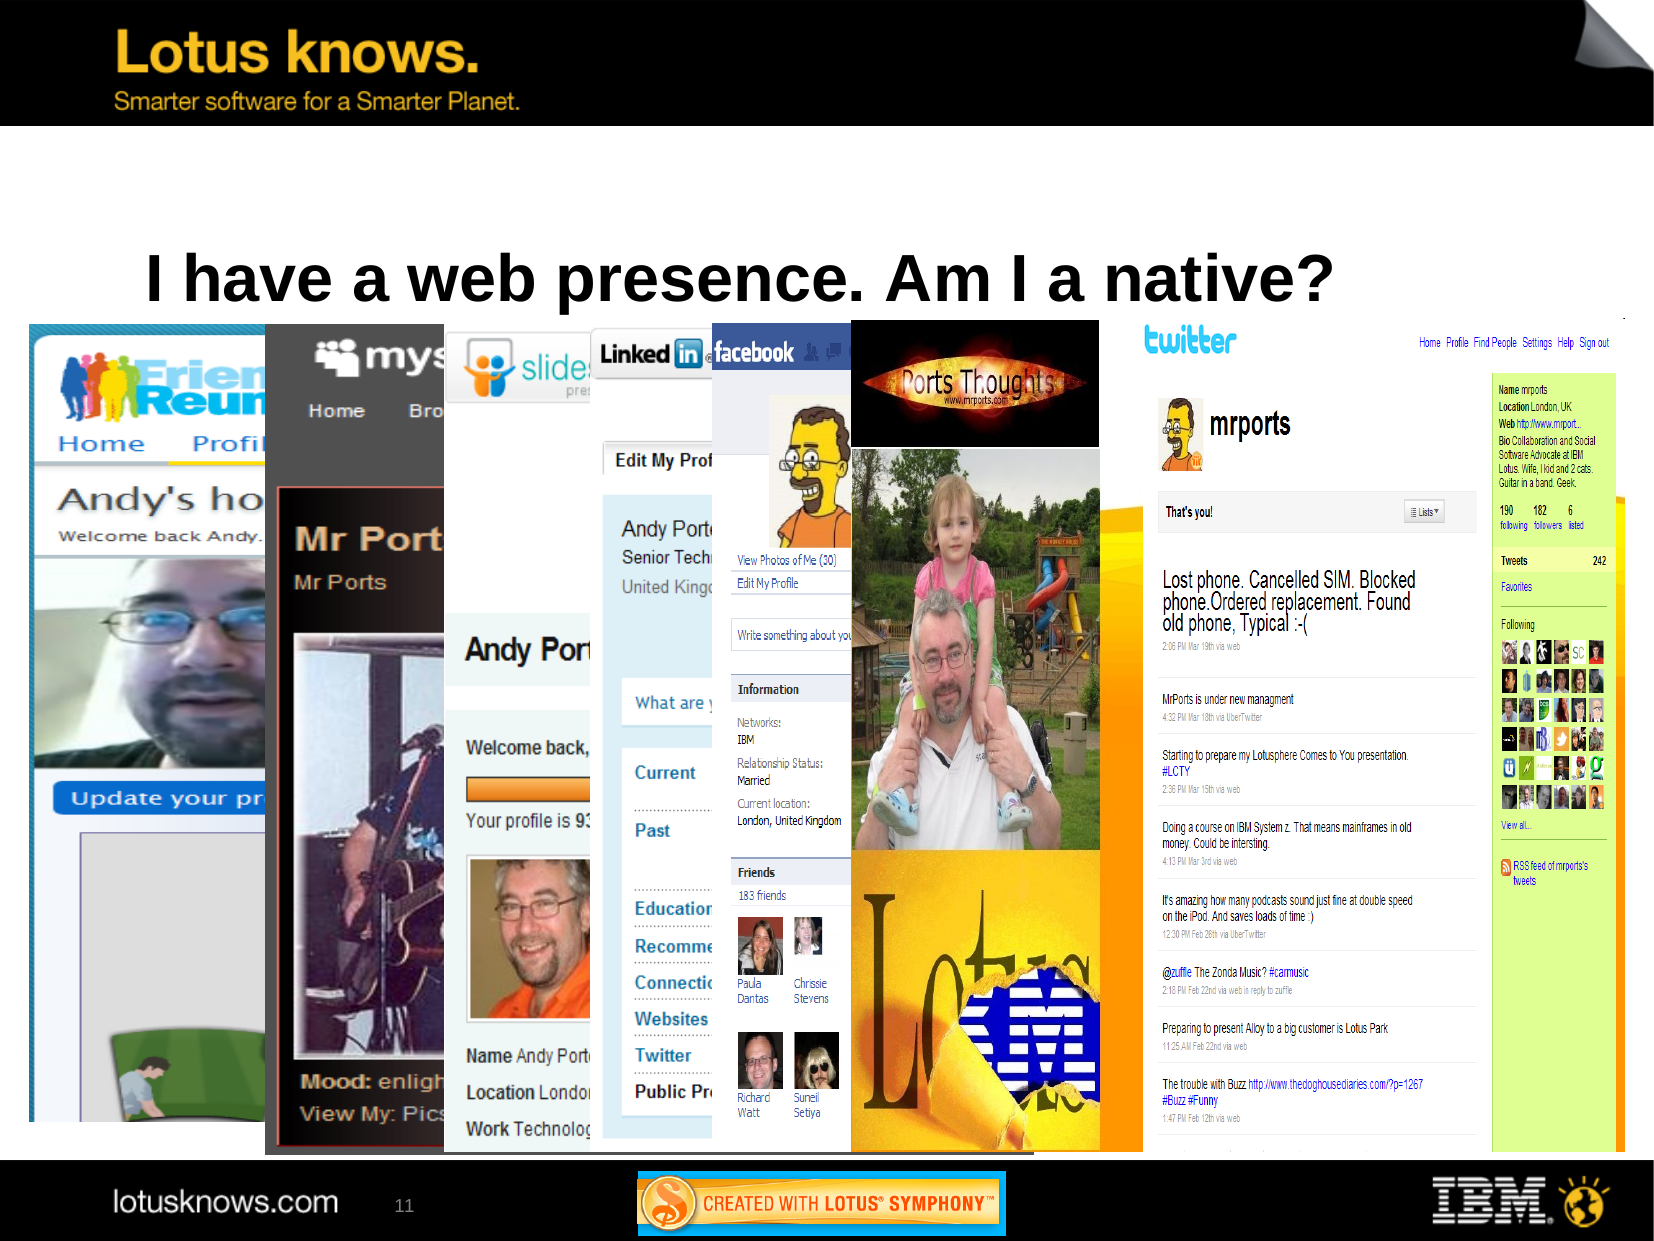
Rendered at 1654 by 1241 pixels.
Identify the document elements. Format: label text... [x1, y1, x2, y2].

picture [29, 318, 1625, 1155]
picture [0, 0, 1654, 126]
title I have a web presence. Am I a native? [145, 144, 1513, 316]
picture [0, 1160, 1654, 1241]
